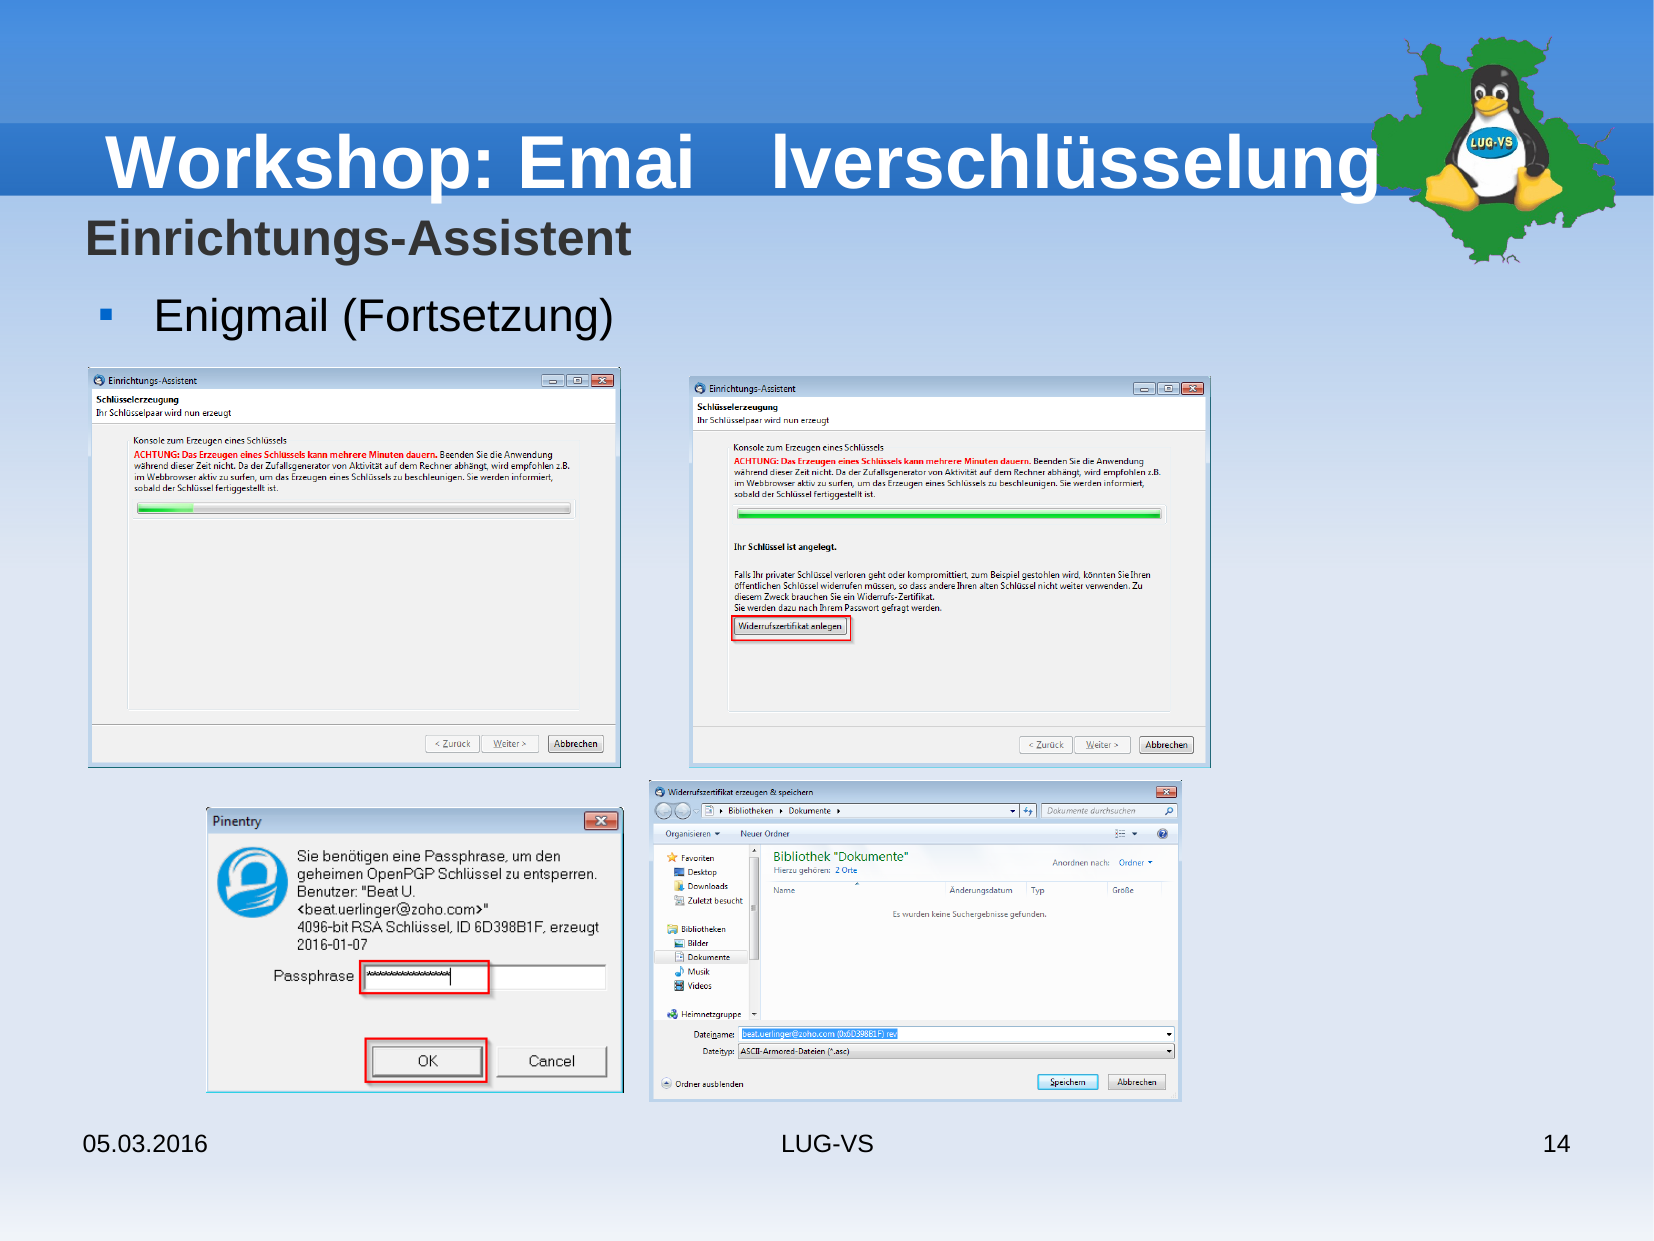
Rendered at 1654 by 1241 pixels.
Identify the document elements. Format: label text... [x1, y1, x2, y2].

picture [0, 0, 1654, 1241]
title Workshop: Emai lverschlüsselung [0, 59, 1489, 267]
text_box Einrichtungs-Assistent [14, 209, 1418, 267]
list Enigmail (Fortsetzung) [82, 290, 1571, 1109]
picture [1489, 137, 1512, 149]
